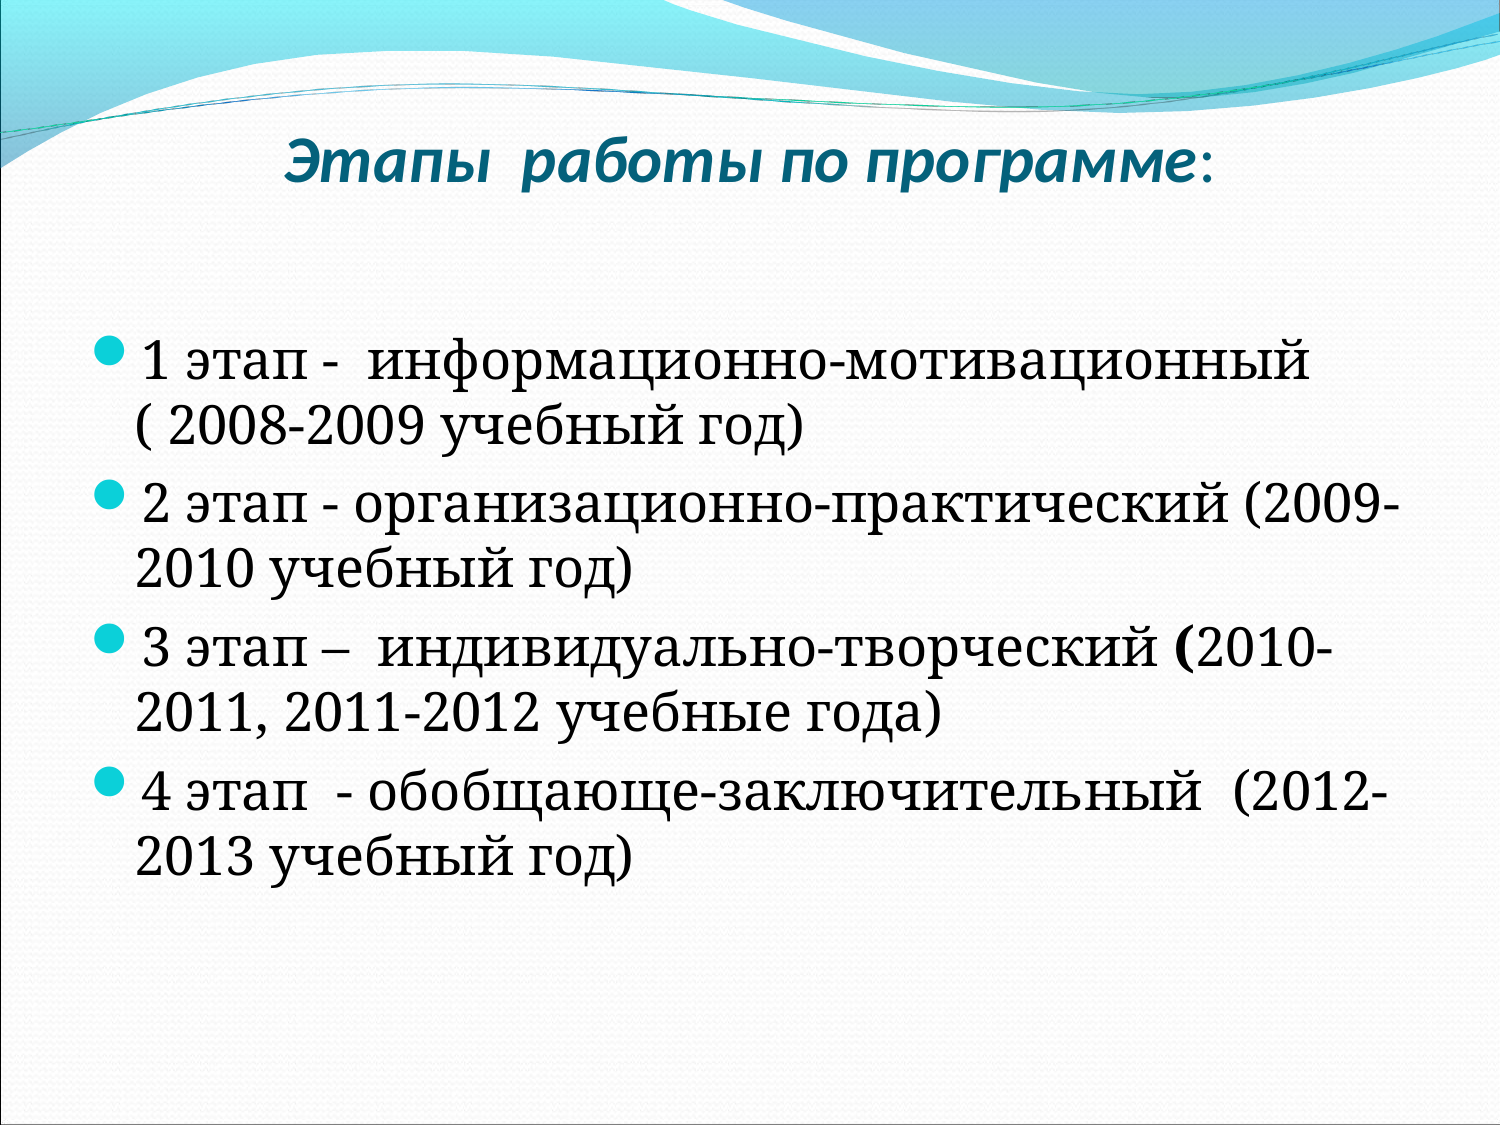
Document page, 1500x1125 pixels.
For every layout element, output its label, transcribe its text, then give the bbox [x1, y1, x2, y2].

list 1 этап - информационно-мотивационный ( 2008-2009 учебный год) 2 этап - организационно-практический (2009-2010 учебный год) 3 этап – индивидуально-творческий (2010-2011, 2011-2012 учебные года) 4 этап - обобщающе-заключительный (2012-2013 учебный год) [75, 317, 1426, 1038]
title Этапы работы по программе: [75, 108, 1426, 197]
picture [0, 0, 1500, 1125]
